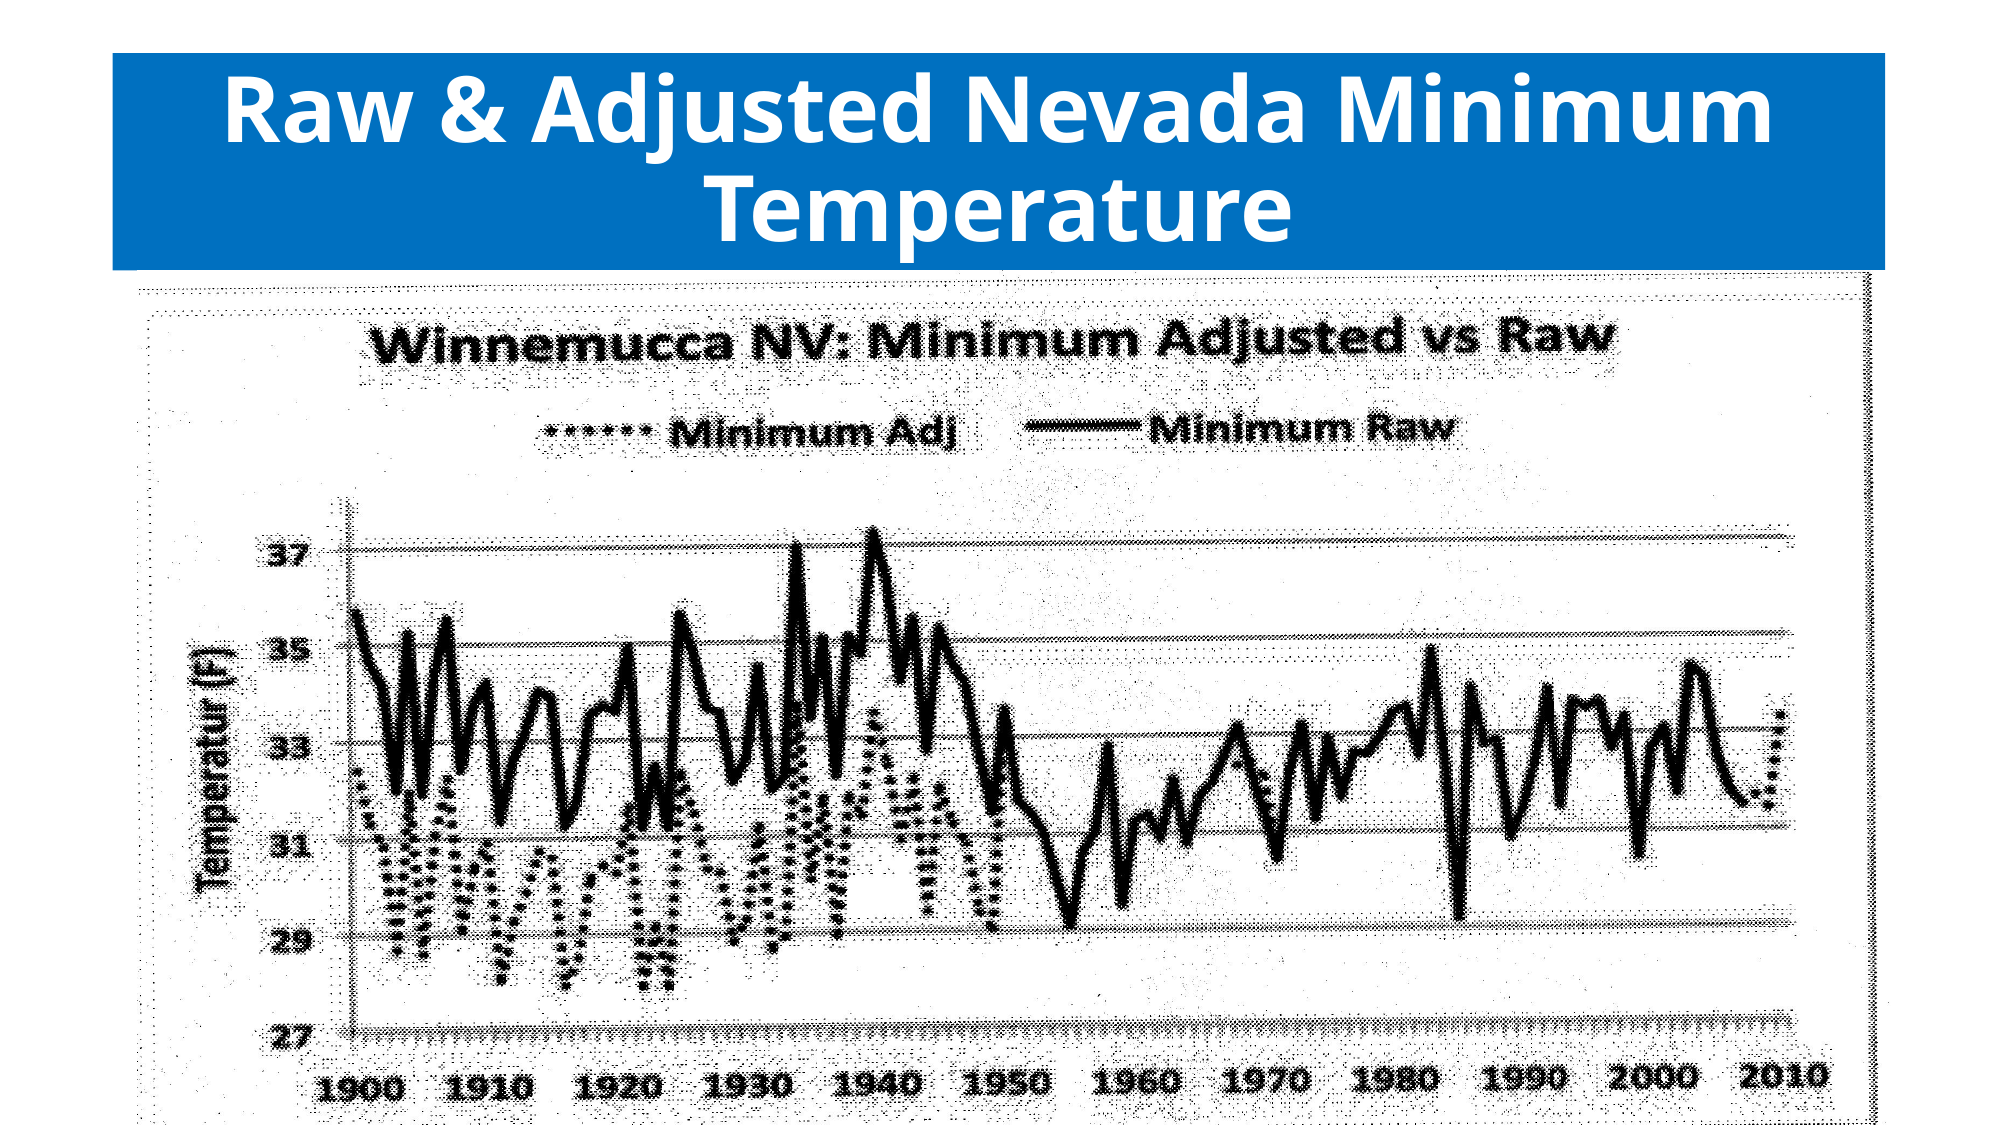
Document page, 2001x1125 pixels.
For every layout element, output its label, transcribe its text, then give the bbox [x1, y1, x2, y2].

picture [137, 270, 1891, 1125]
text_box Raw & Adjusted Nevada Minimum Temperature [112, 53, 1886, 271]
